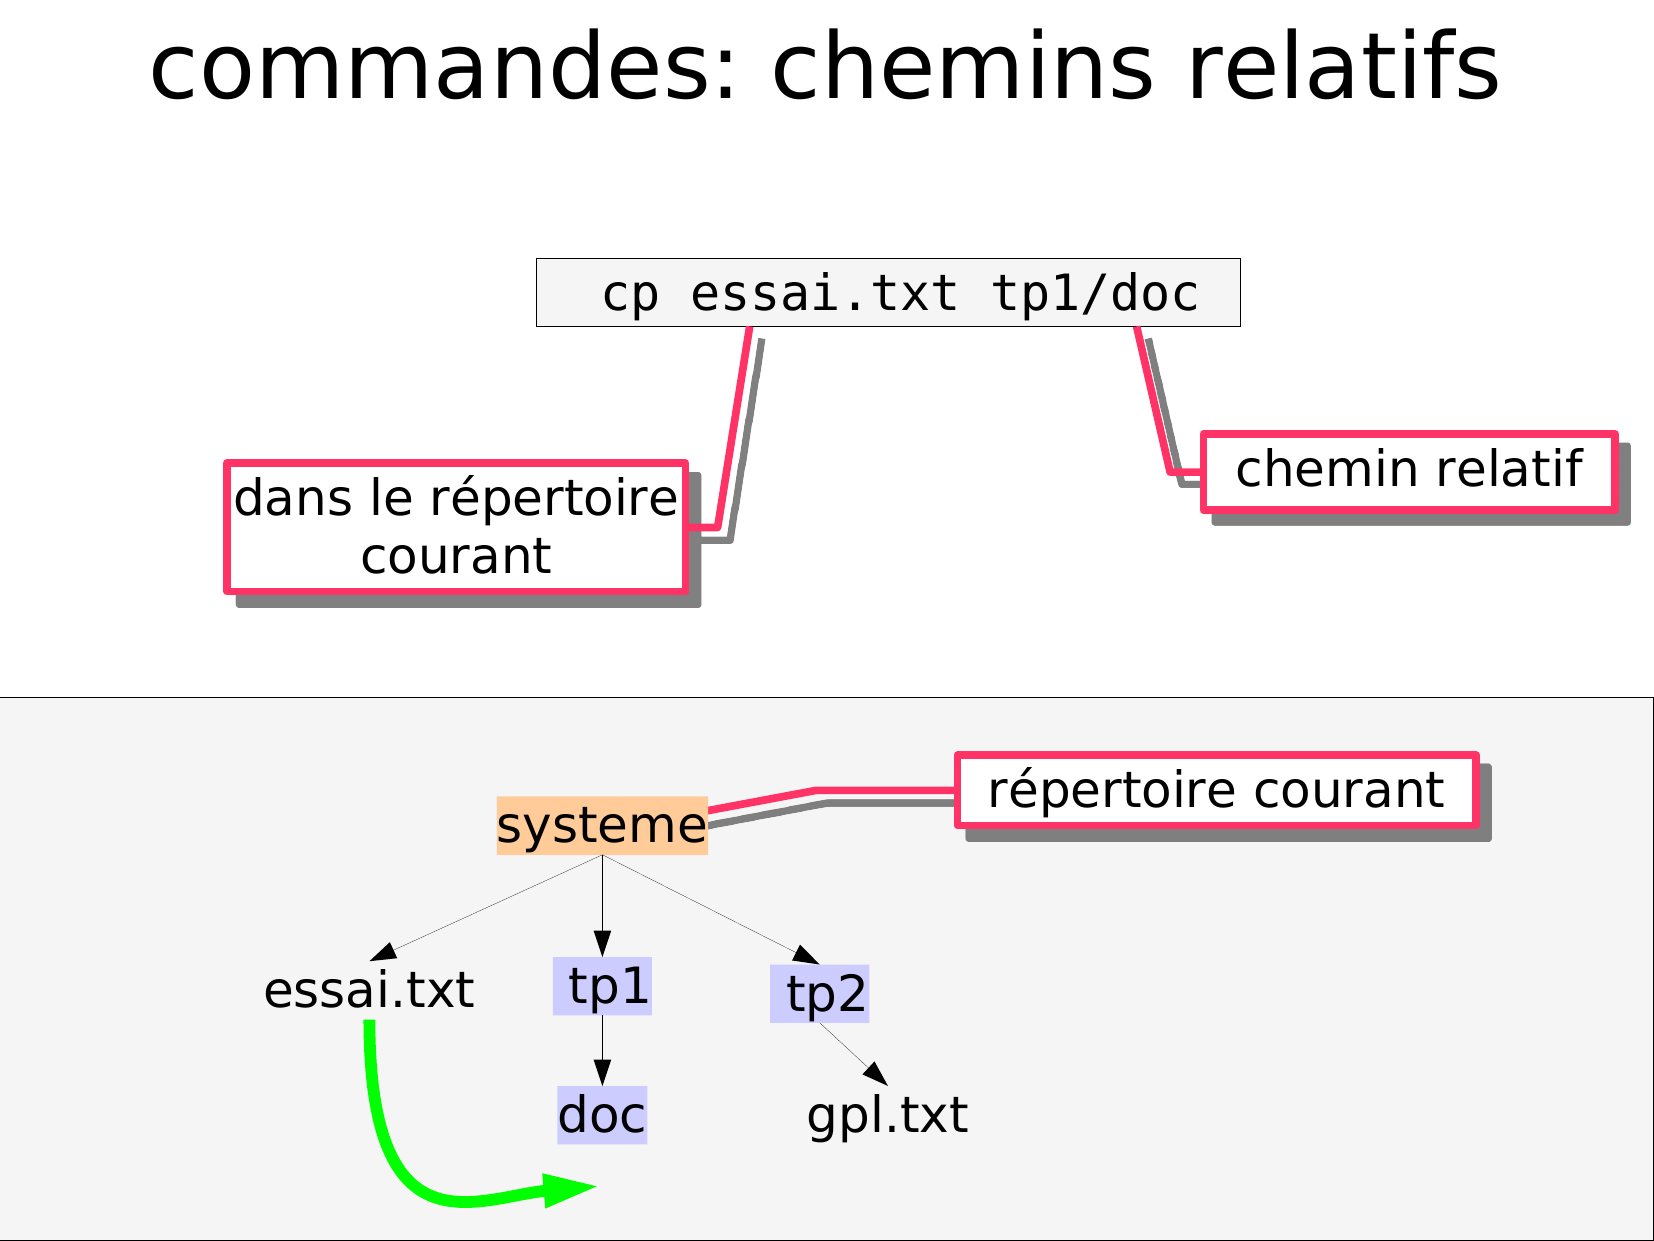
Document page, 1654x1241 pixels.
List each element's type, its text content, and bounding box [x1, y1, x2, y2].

text_box doc [557, 1086, 648, 1145]
text_box dans le répertoire courant [227, 463, 686, 592]
text_box cp essai.txt tp1/doc [600, 264, 1201, 333]
text_box systeme [496, 796, 709, 855]
text_box gpl.txt [806, 1085, 970, 1145]
text_box [0, 697, 1654, 1241]
text_box chemin relatif [1203, 434, 1616, 511]
title commandes: chemins relatifs [0, 5, 1654, 128]
text_box tp1 [552, 957, 652, 1016]
text_box répertoire courant [957, 755, 1477, 826]
text_box tp2 [770, 964, 870, 1023]
text_box essai.txt [263, 961, 476, 1020]
text_box [536, 258, 1241, 327]
